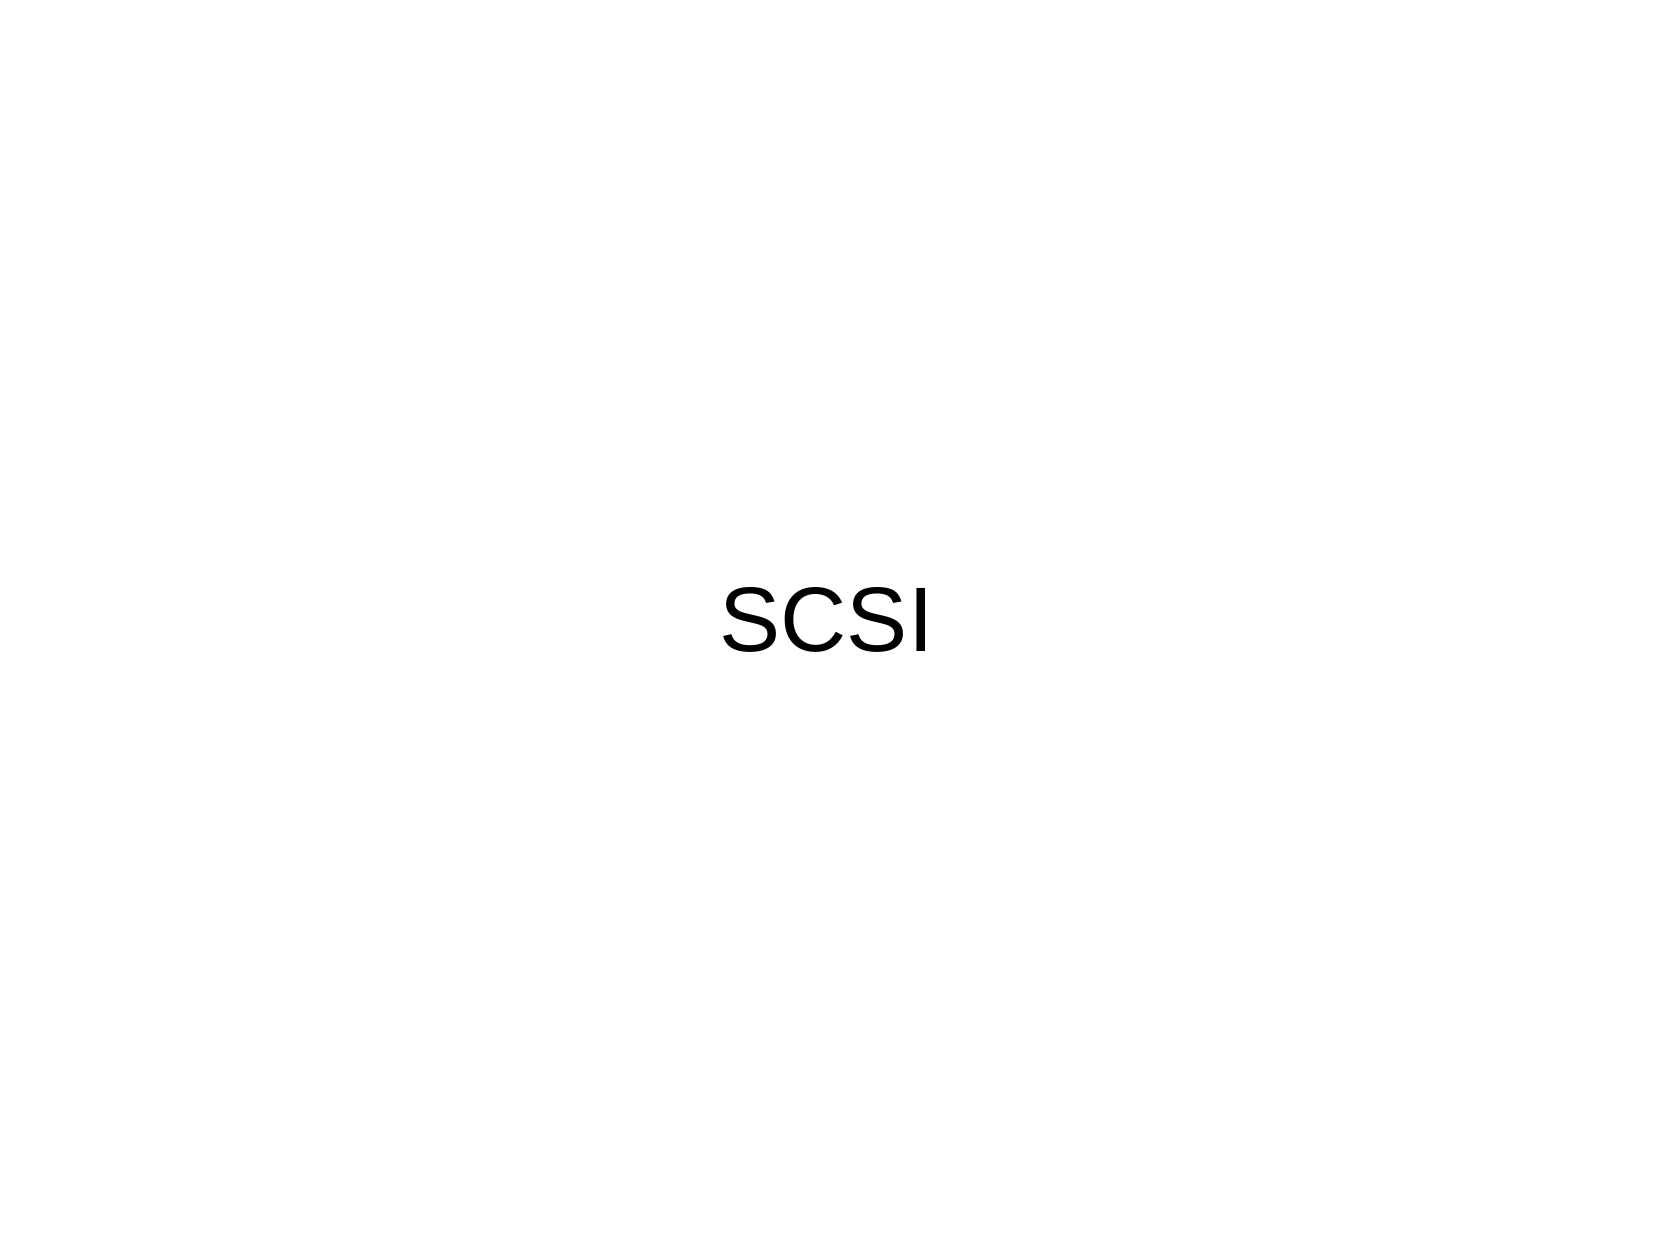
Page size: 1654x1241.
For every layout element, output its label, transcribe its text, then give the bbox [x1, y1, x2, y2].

title SCSI [82, 523, 1571, 717]
